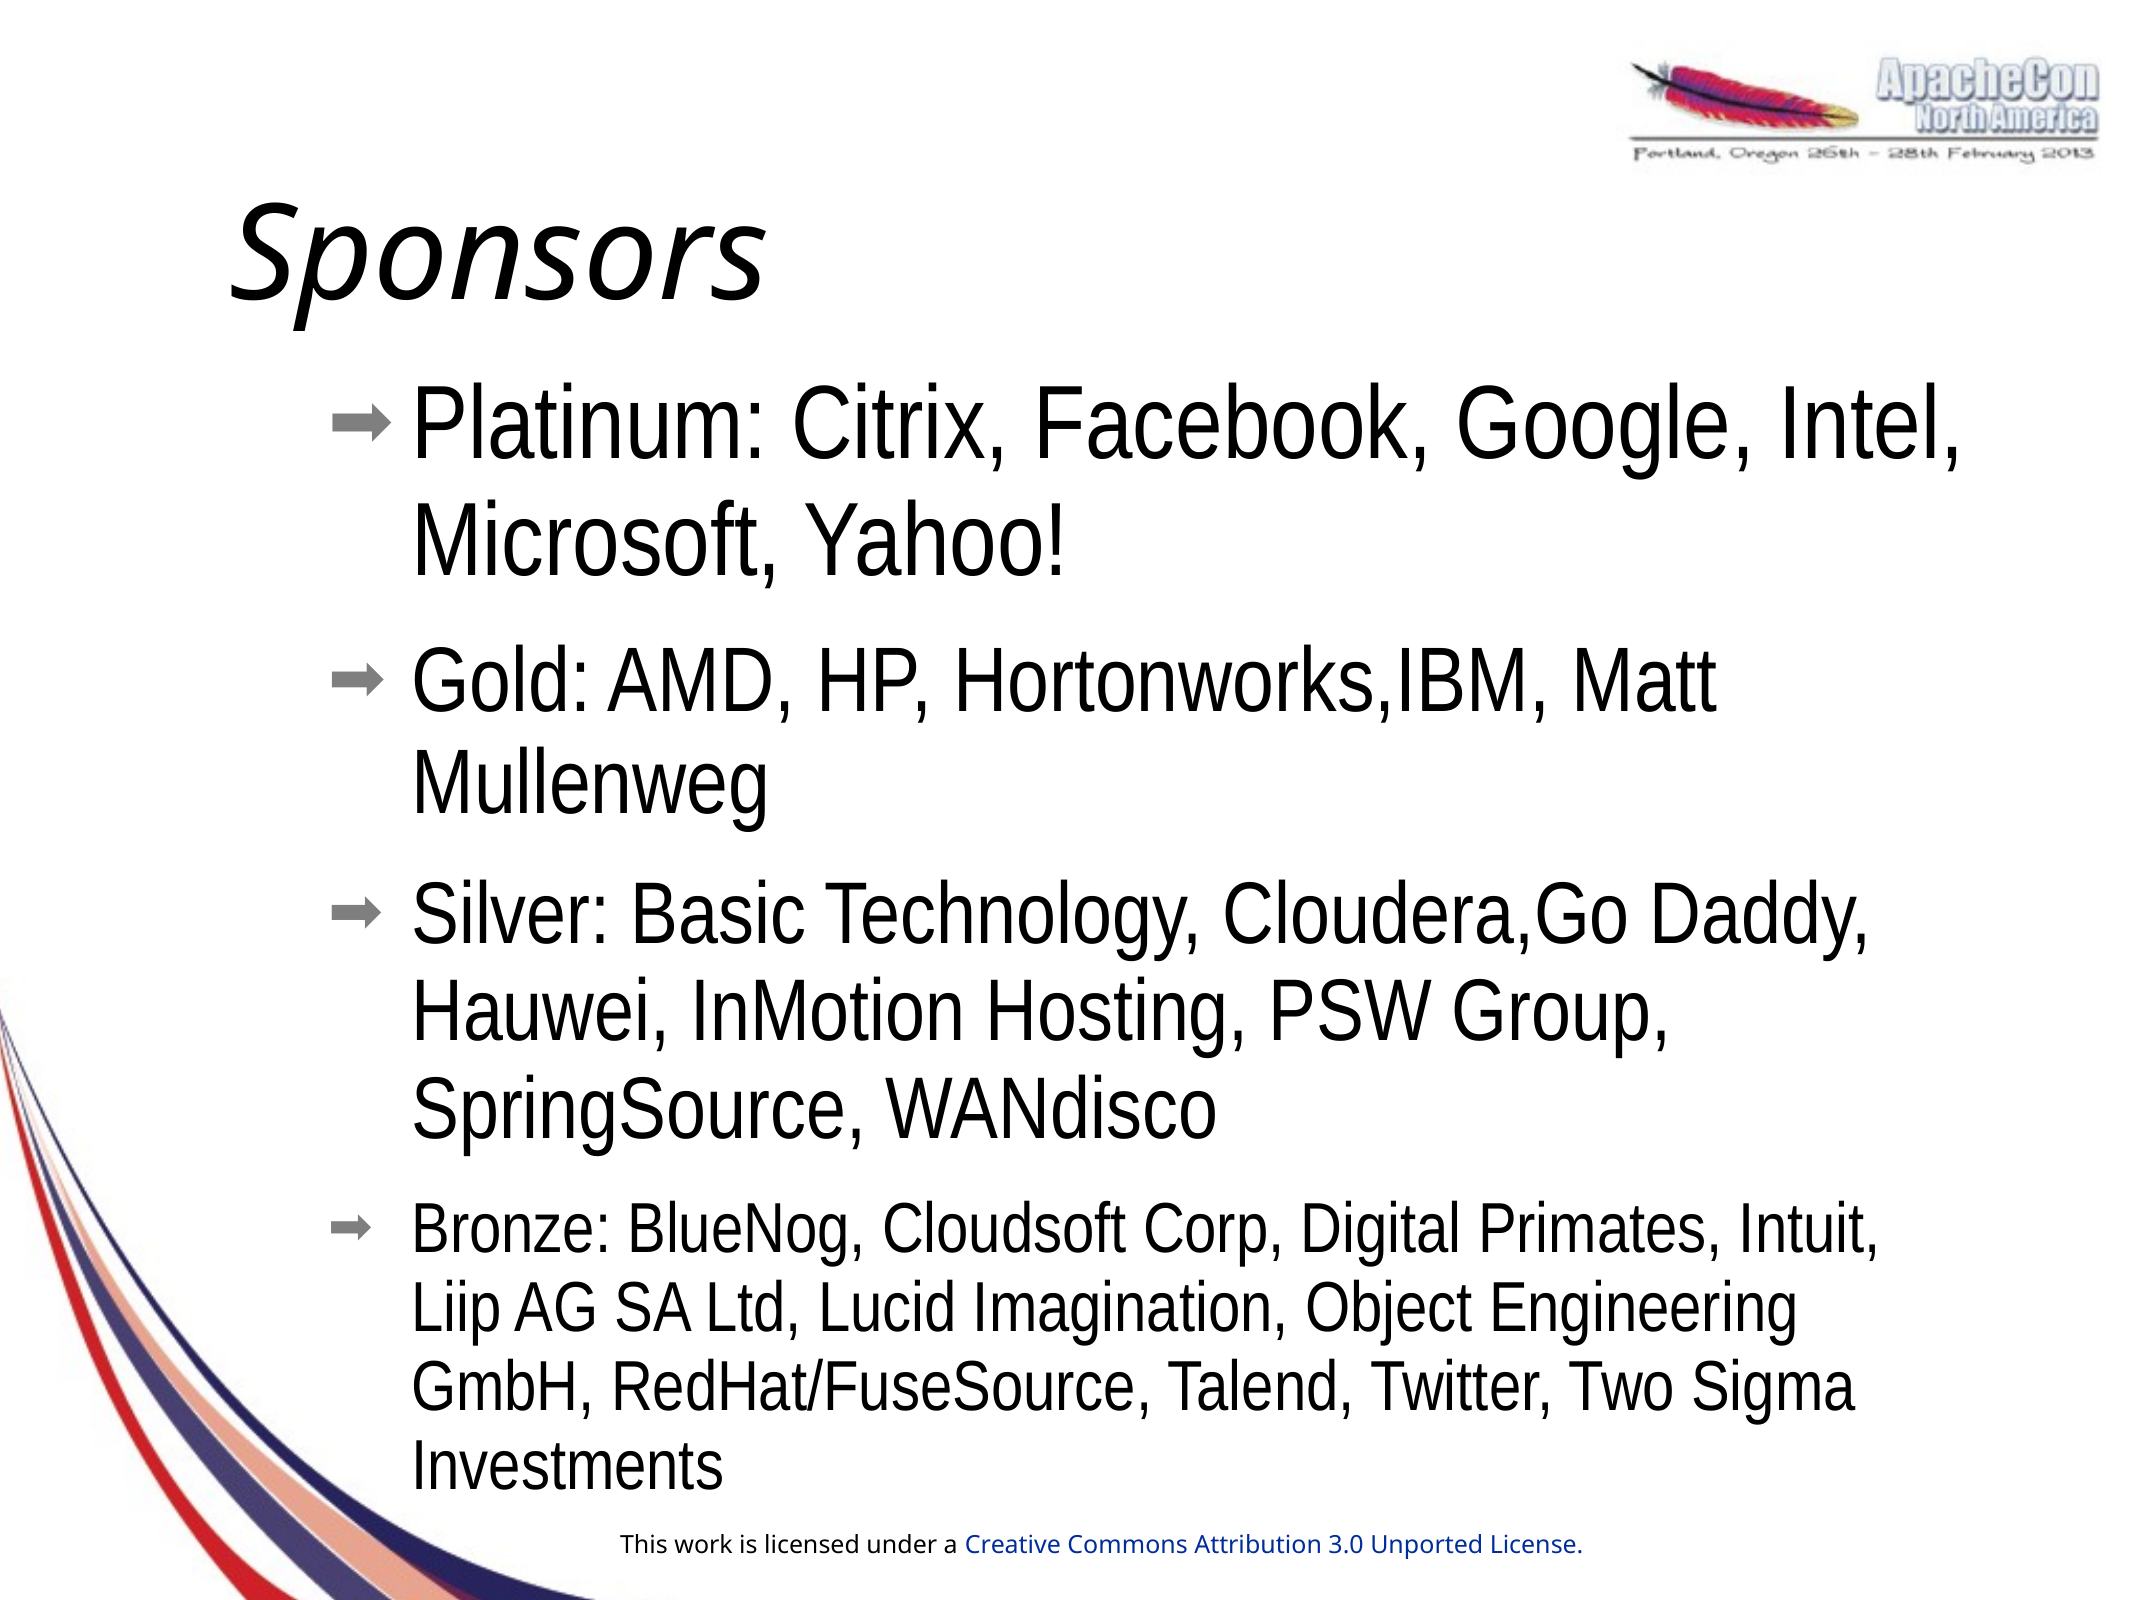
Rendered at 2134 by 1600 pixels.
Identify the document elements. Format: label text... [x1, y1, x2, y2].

picture [0, 8, 2127, 1600]
list Platinum: Citrix, Facebook, Google, Intel, Microsoft, Yahoo! Gold: AMD, HP, Hortonworks,IBM, Matt Mullenweg Silver: Basic Technology, Cloudera,Go Daddy, Hauwei, InMotion Hosting, PSW Group, SpringSource, WANdisco Bronze: BlueNog, Cloudsoft Corp, Digital Primates, Intuit, Liip AG SA Ltd, Lucid Imagination, Object Engineering GmbH, RedHat/FuseSource, Talend, Twitter, Two Sigma Investments [228, 365, 1981, 1585]
title Sponsors [229, 143, 1982, 366]
